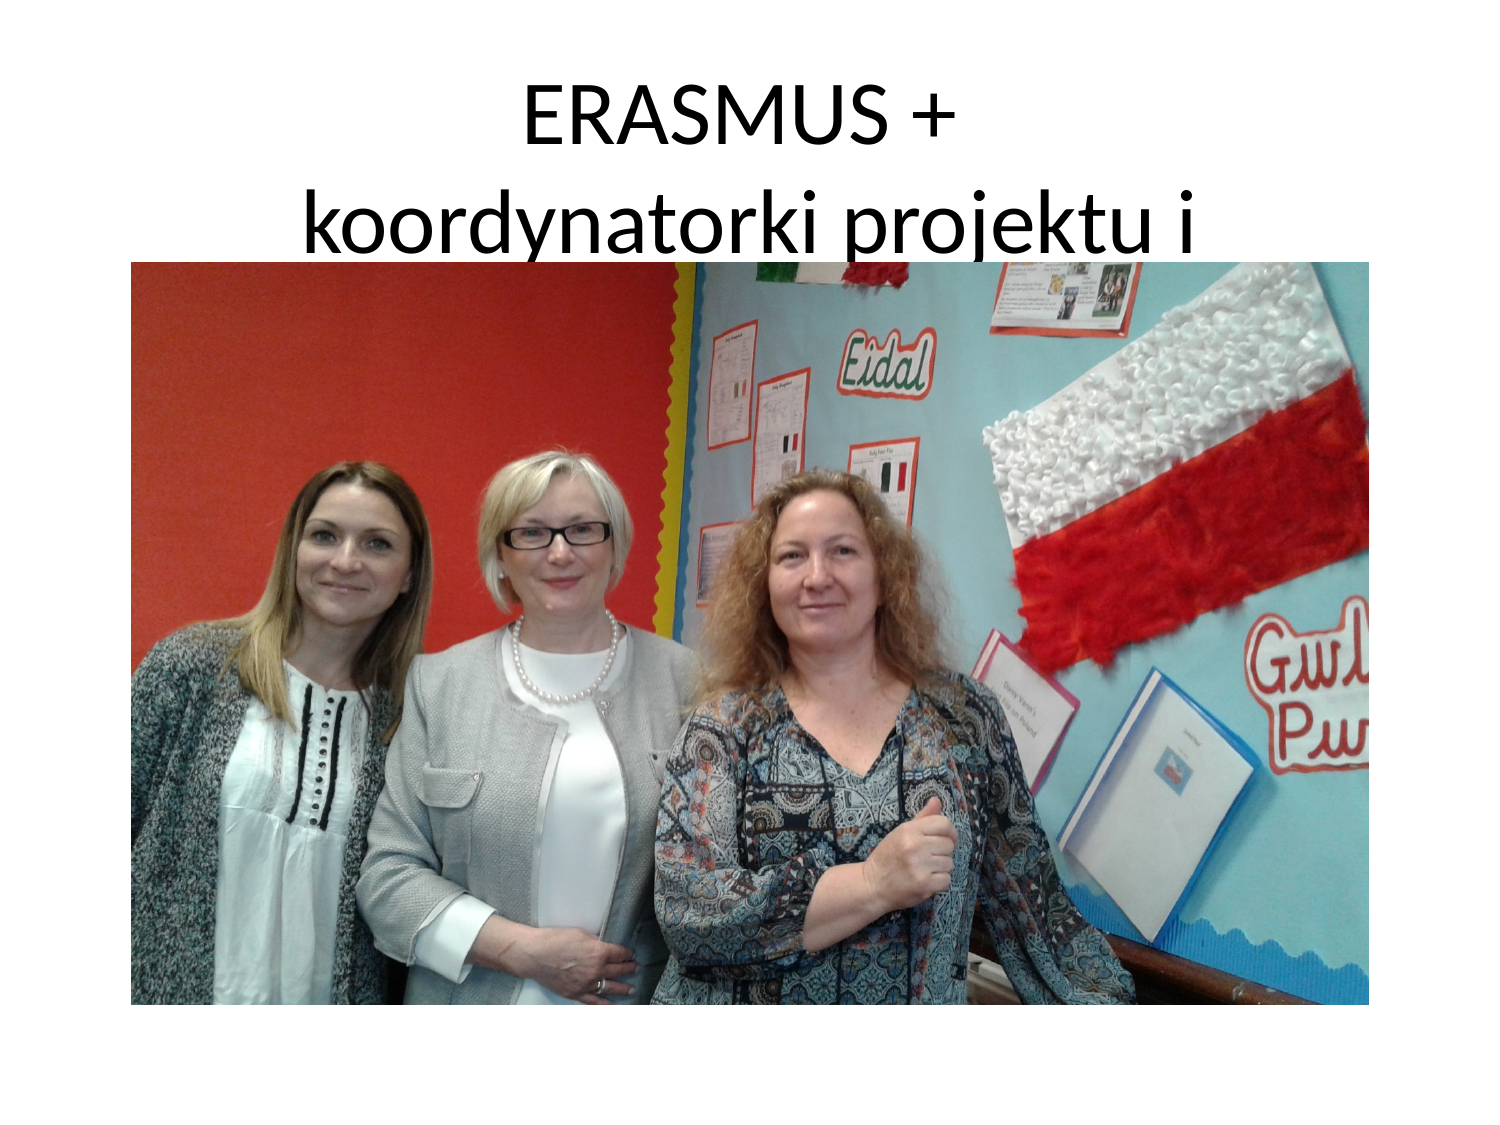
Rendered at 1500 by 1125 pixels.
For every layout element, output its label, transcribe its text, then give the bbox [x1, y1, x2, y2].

picture [131, 262, 1369, 1005]
title ERASMUS + koordynatorki projektu i wicedyrektor [75, 45, 1425, 233]
